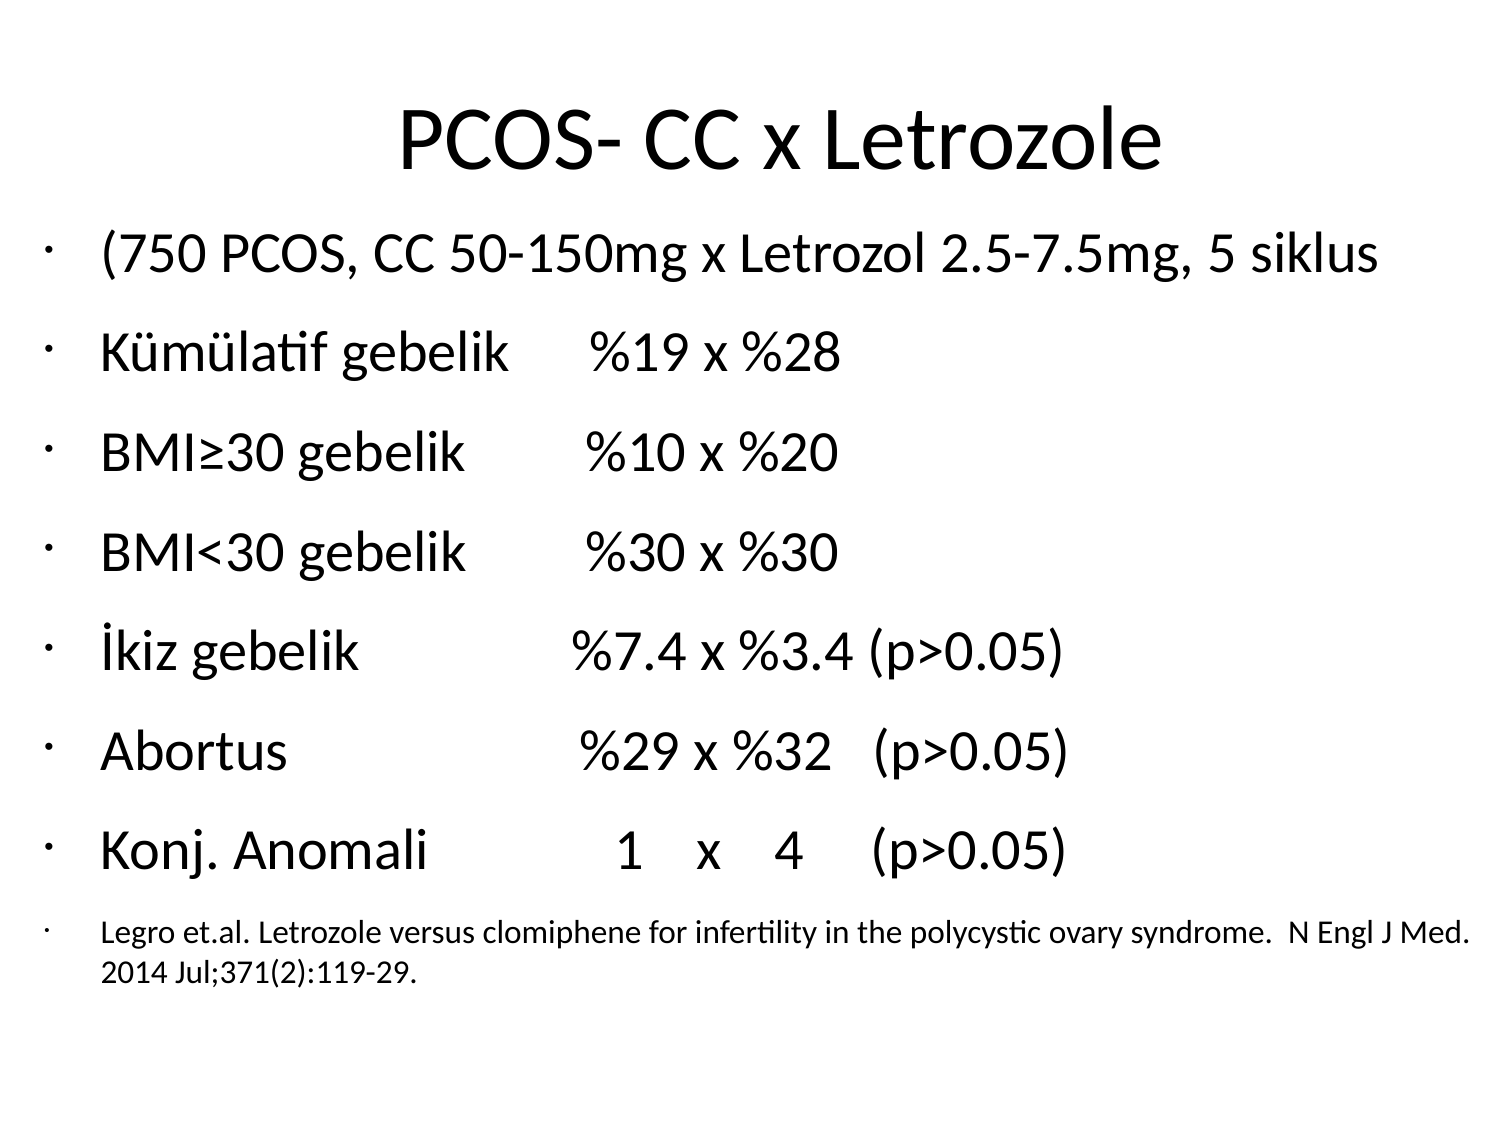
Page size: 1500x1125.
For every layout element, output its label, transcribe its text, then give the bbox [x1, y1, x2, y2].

list (750 PCOS, CC 50-150mg x Letrozol 2.5-7.5mg, 5 siklus Kümülatif gebelik %19 x %28 BMI≥30 gebelik %10 x %20 BMI<30 gebelik %30 x %30 İkiz gebelik %7.4 x %3.4 (p>0.05) Abortus %29 x %32 (p>0.05) Konj. Anomali 1 x 4 (p>0.05) Legro et.al. Letrozole versus clomiphene for infertility in the polycystic ovary syndrome. N Engl J Med. 2014 Jul;371(2):119-29. [29, 206, 1500, 1052]
text_box PCOS- CC x Letrozole [252, 90, 1310, 203]
